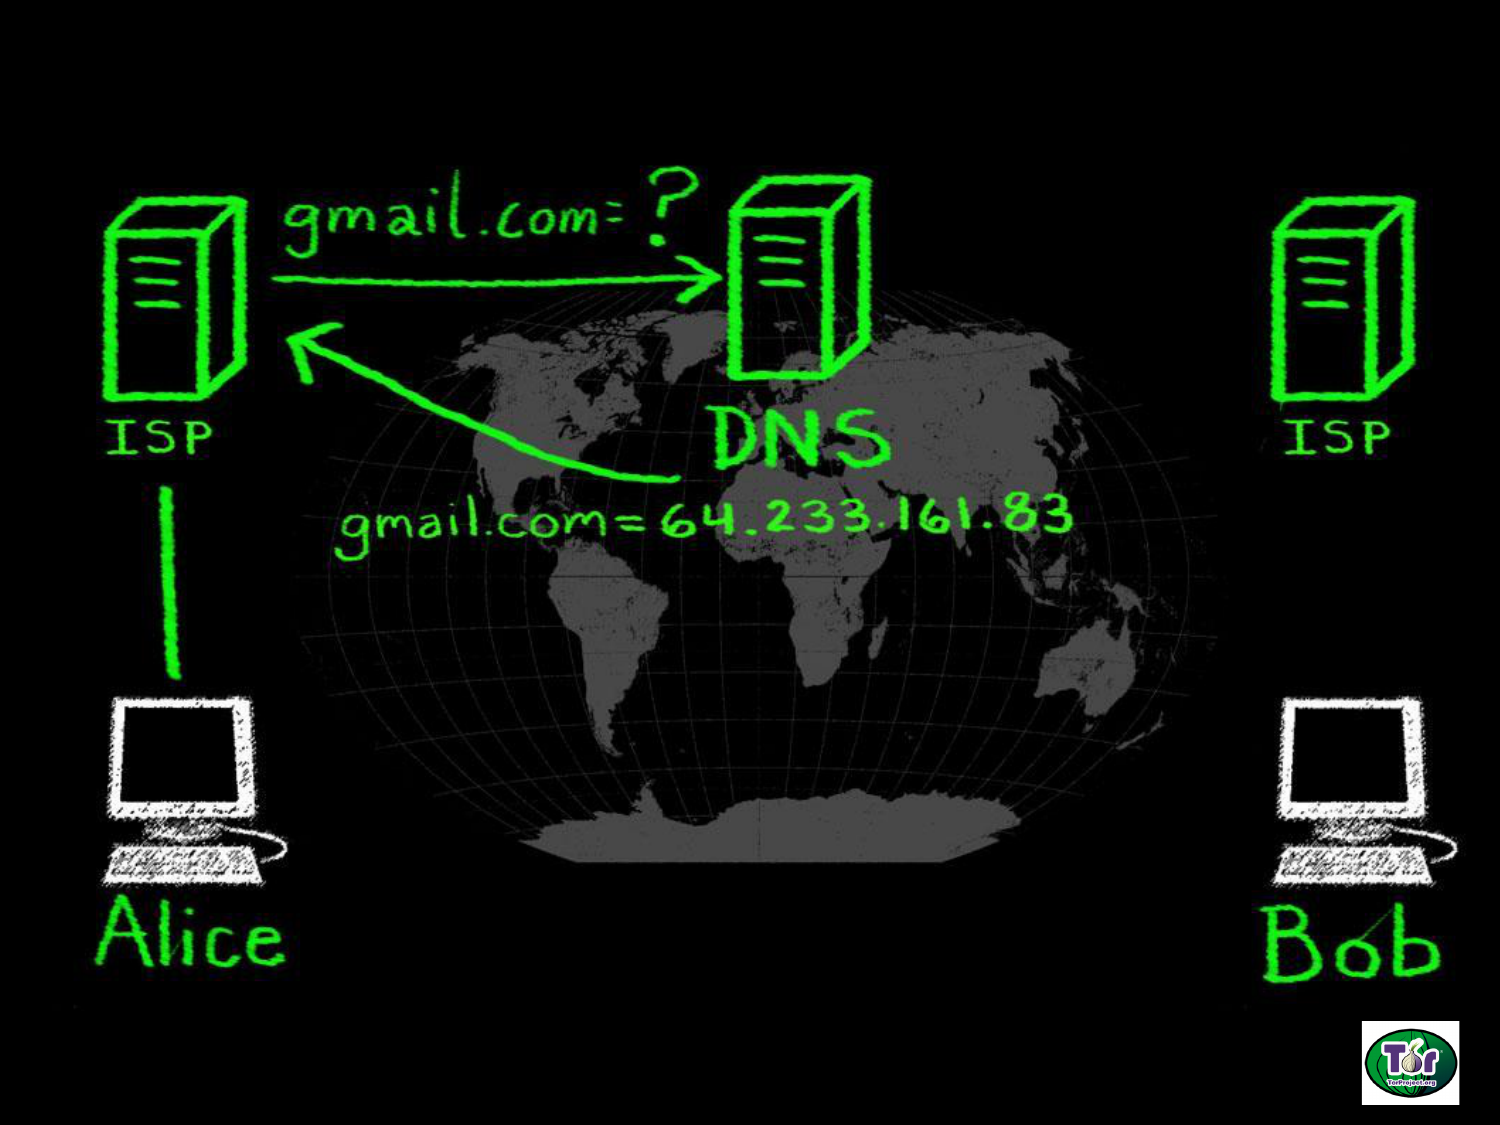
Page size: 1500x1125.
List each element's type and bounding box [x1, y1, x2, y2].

text_box [51, 144, 1467, 1011]
picture [1361, 1021, 1460, 1105]
